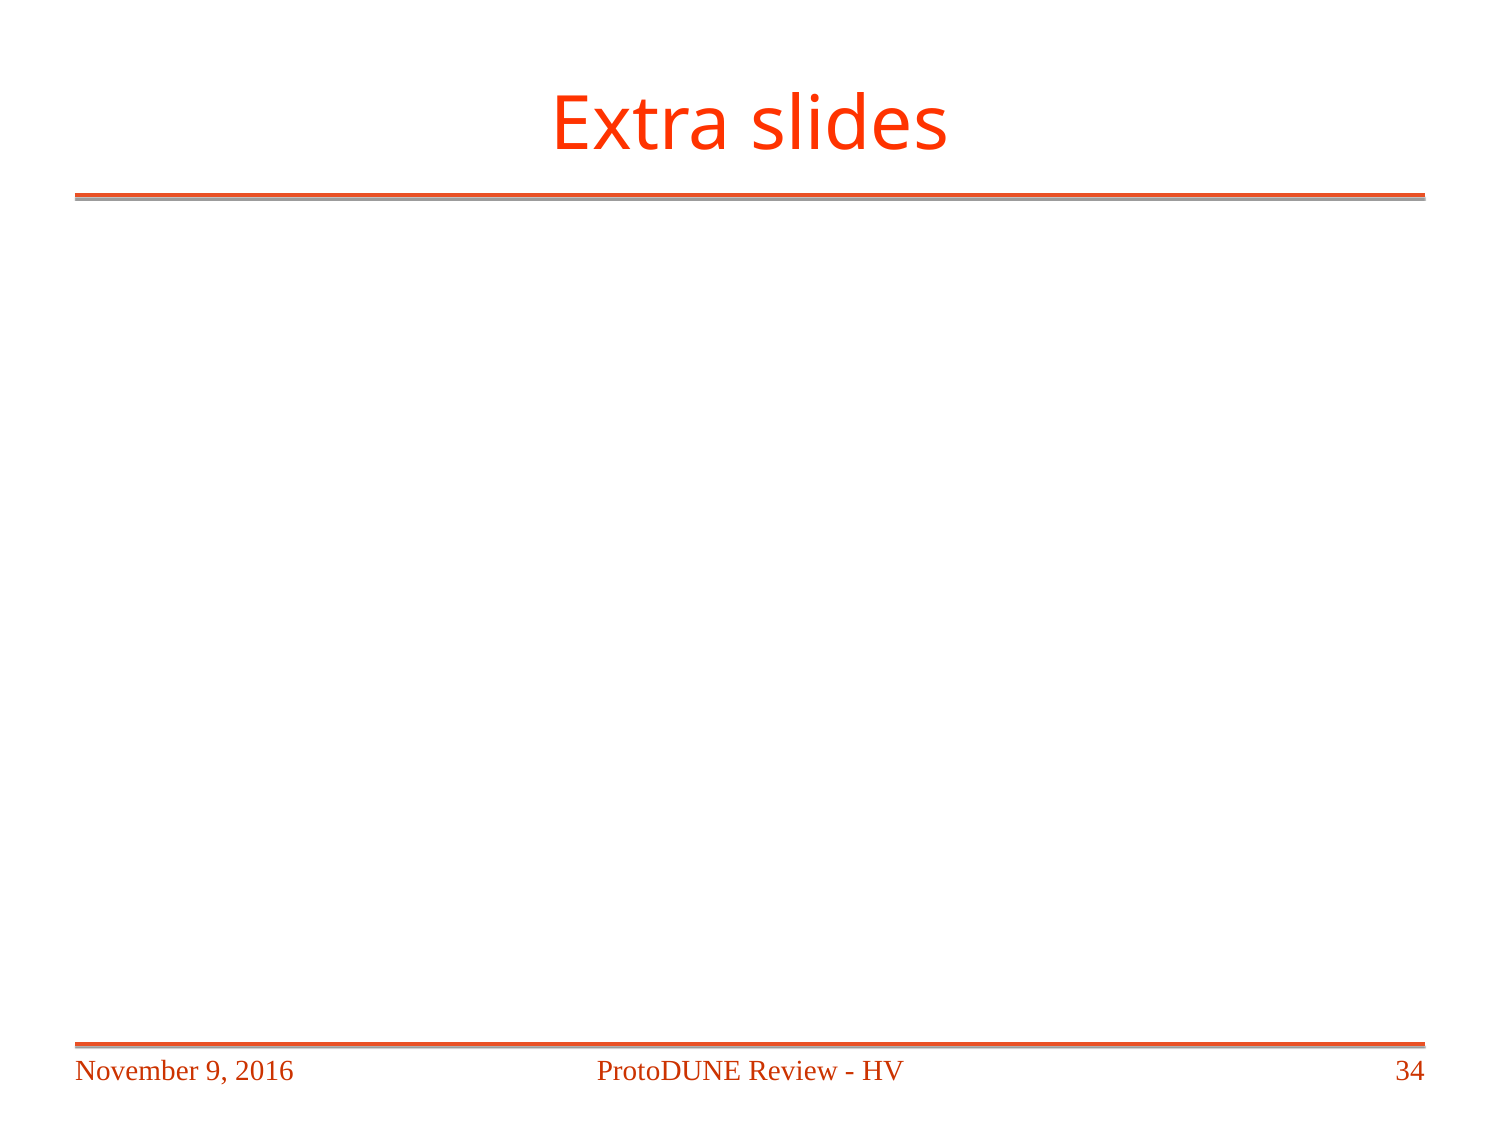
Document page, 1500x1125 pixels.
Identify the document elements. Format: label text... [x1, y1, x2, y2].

title Extra slides [75, 44, 1425, 196]
